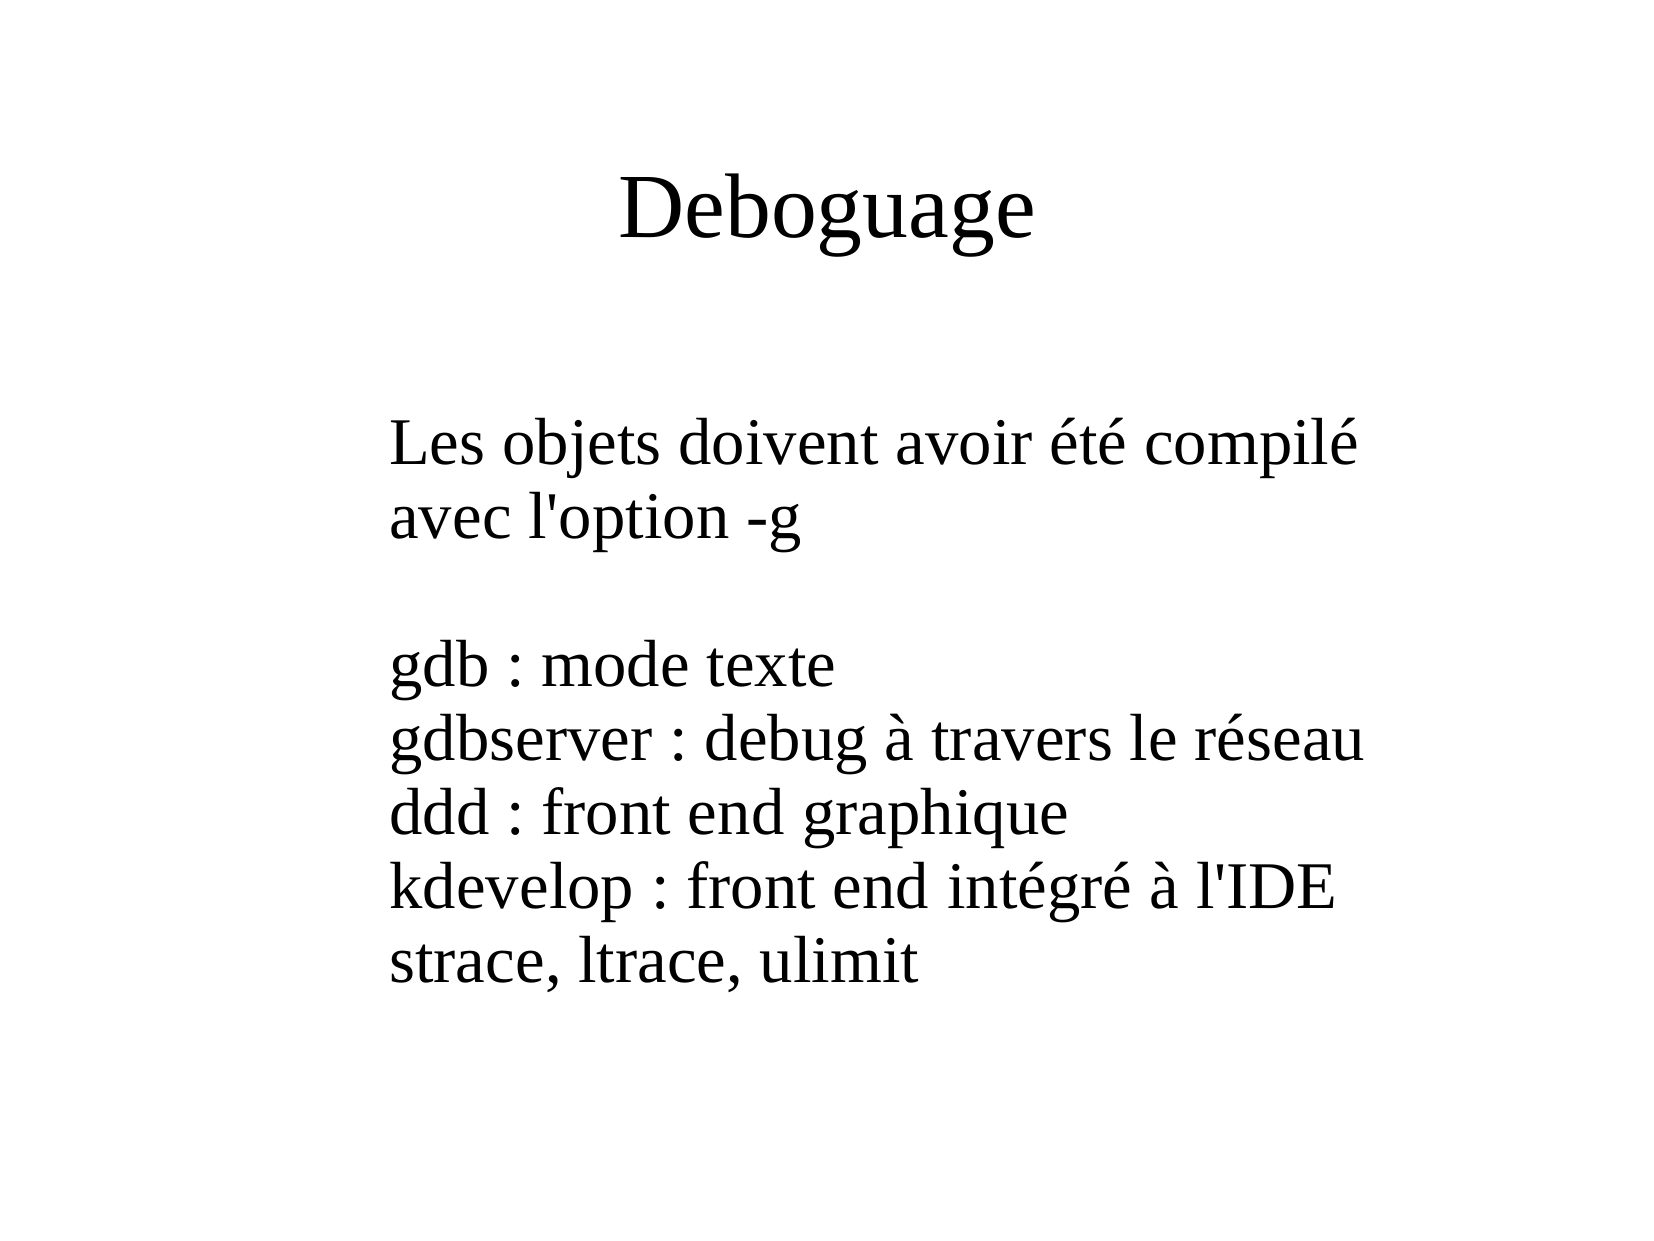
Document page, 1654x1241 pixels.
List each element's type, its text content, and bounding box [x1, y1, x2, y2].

title Deboguage [121, 102, 1534, 311]
subtitle Les objets doivent avoir été compilé avec l'option -g gdb : mode texte gdbserver : debug à travers le réseau ddd : front end graphique kdevelop : front end intégré à l'IDE strace, ltrace, ulimit [124, 331, 1499, 1145]
